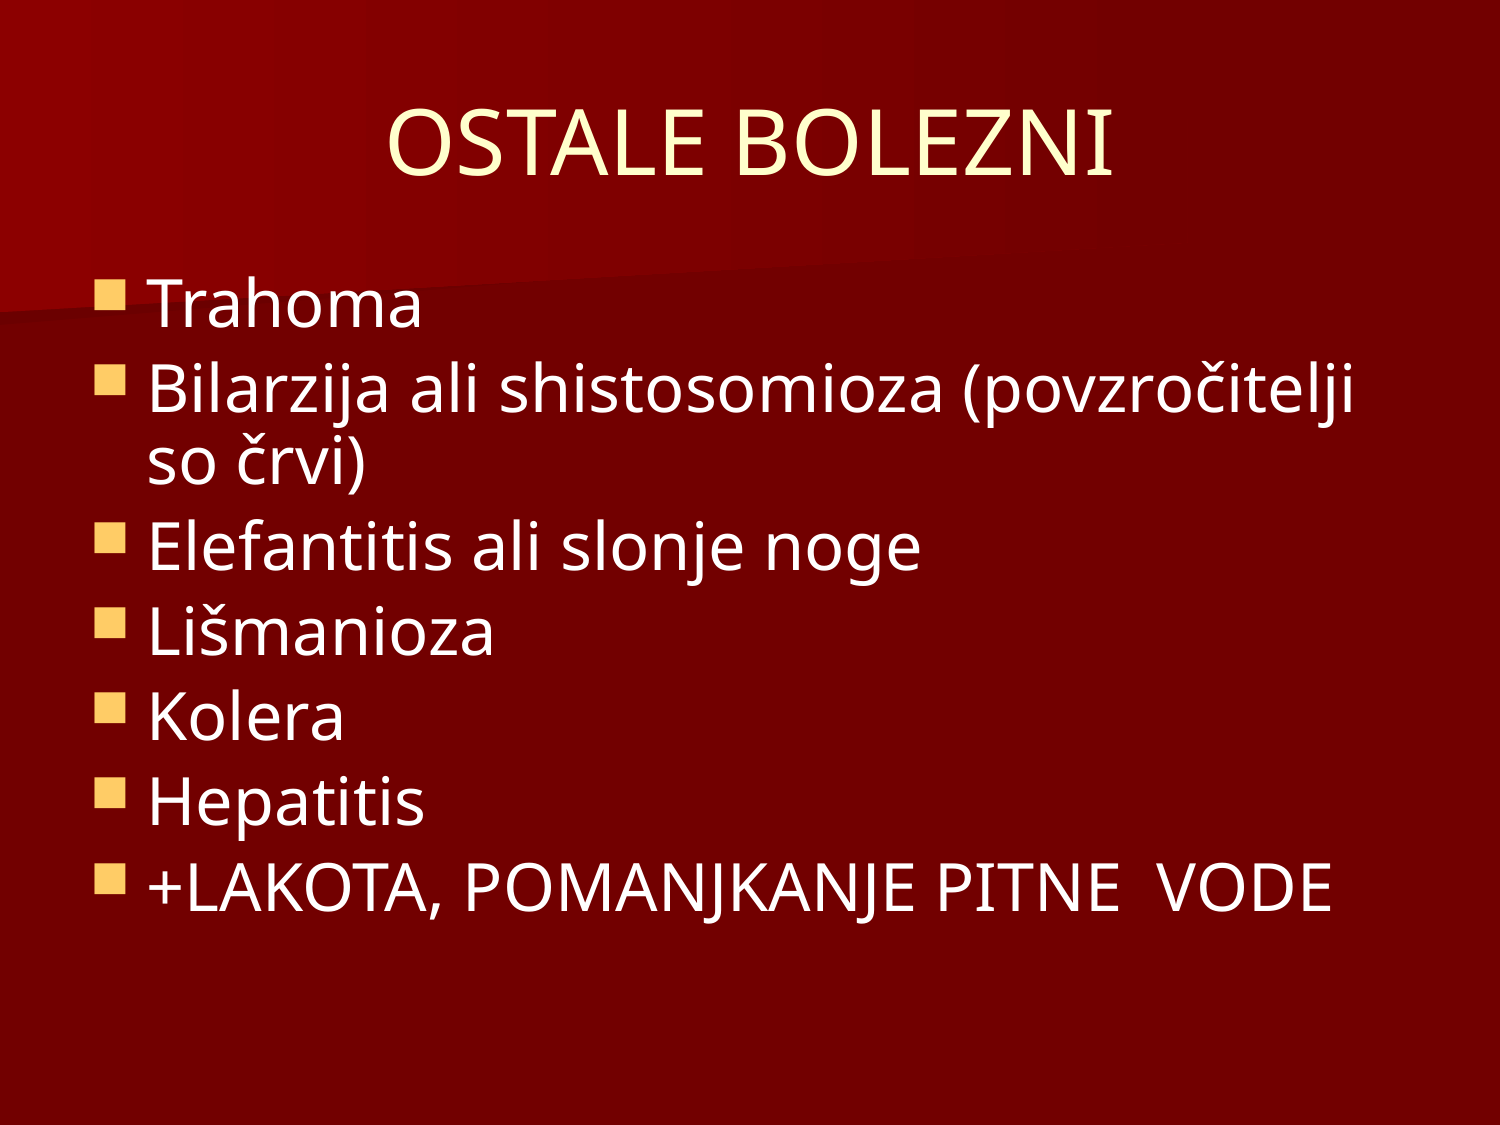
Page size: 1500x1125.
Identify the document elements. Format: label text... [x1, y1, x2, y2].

title OSTALE BOLEZNI [75, 45, 1425, 233]
list Trahoma Bilarzija ali shistosomioza (povzročitelji so črvi) Elefantitis ali slonje noge Lišmanioza Kolera Hepatitis +LAKOTA, POMANJKANJE PITNE VODE [75, 262, 1425, 1000]
